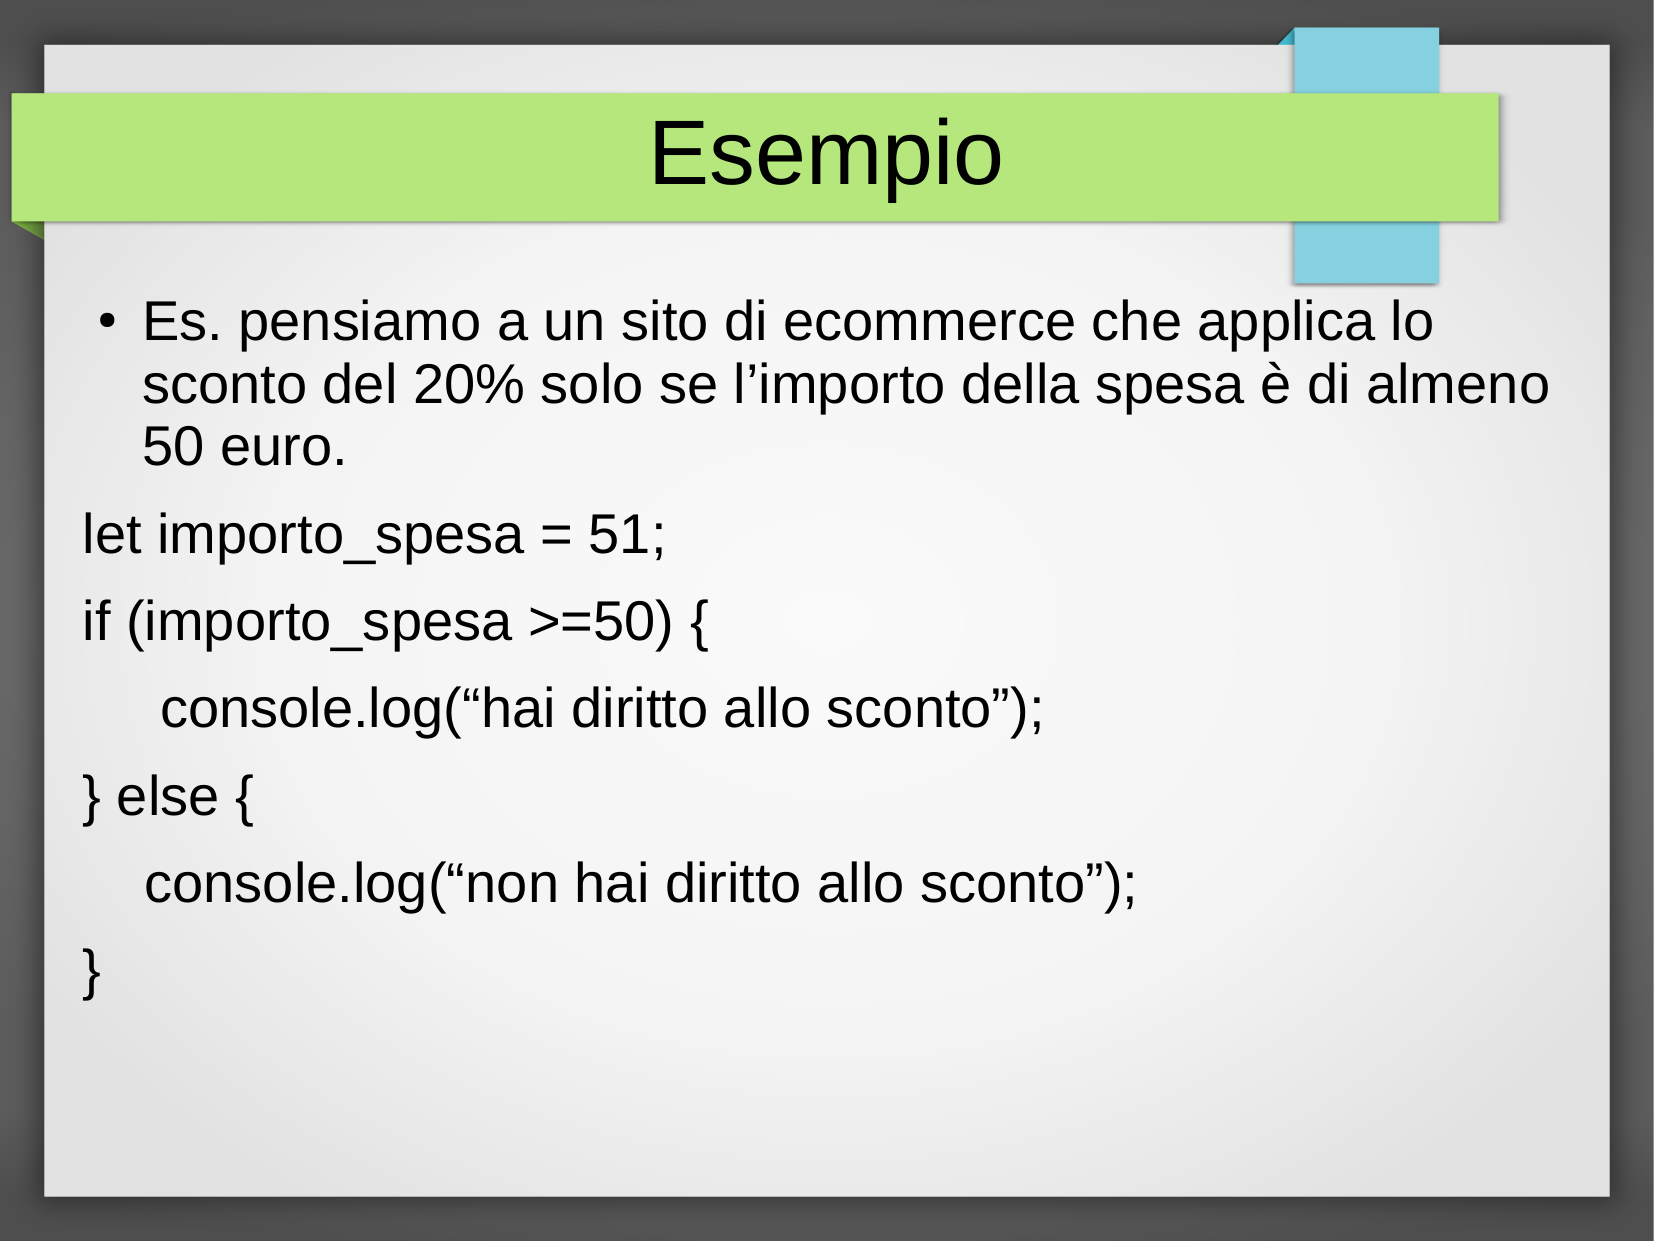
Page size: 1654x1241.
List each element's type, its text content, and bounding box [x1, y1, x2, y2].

list Es. pensiamo a un sito di ecommerce che applica lo sconto del 20% solo se l’importo della spesa è di almeno 50 euro. let importo_spesa = 51; if (importo_spesa >=50) { console.log(“hai diritto allo sconto”); } else { console.log(“non hai diritto allo sconto”); } [82, 290, 1571, 1010]
picture [0, 0, 1654, 1241]
title Esempio [82, 49, 1571, 257]
